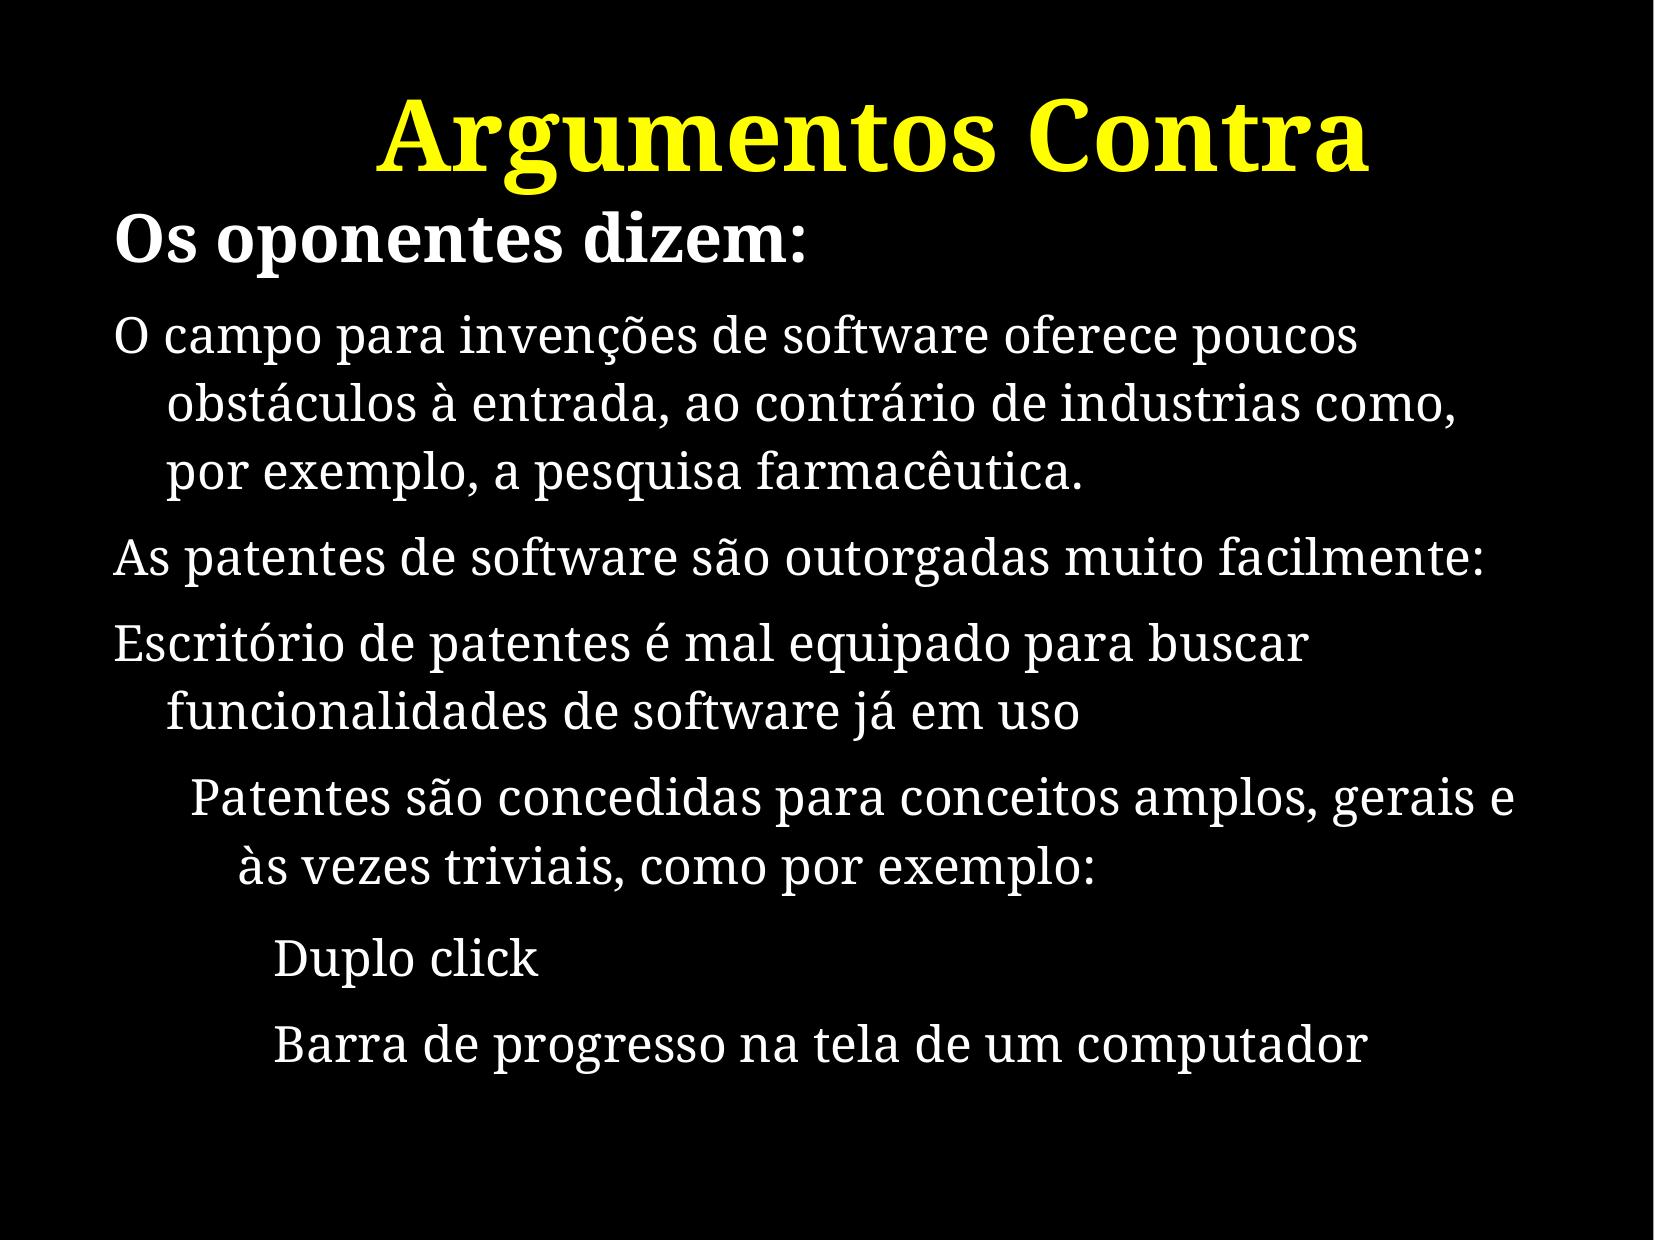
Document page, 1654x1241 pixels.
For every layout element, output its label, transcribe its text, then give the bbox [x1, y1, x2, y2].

title Argumentos Contra [239, 20, 1510, 191]
list Os oponentes dizem: O campo para invenções de software oferece poucos obstáculos à entrada, ao contrário de industrias como, por exemplo, a pesquisa farmacêutica. As patentes de software são outorgadas muito facilmente: Escritório de patentes é mal equipado para buscar funcionalidades de software já em uso Patentes são concedidas para conceitos amplos, gerais e às vezes triviais, como por exemplo: Duplo click Barra de progresso na tela de um computador [96, 191, 1545, 1230]
